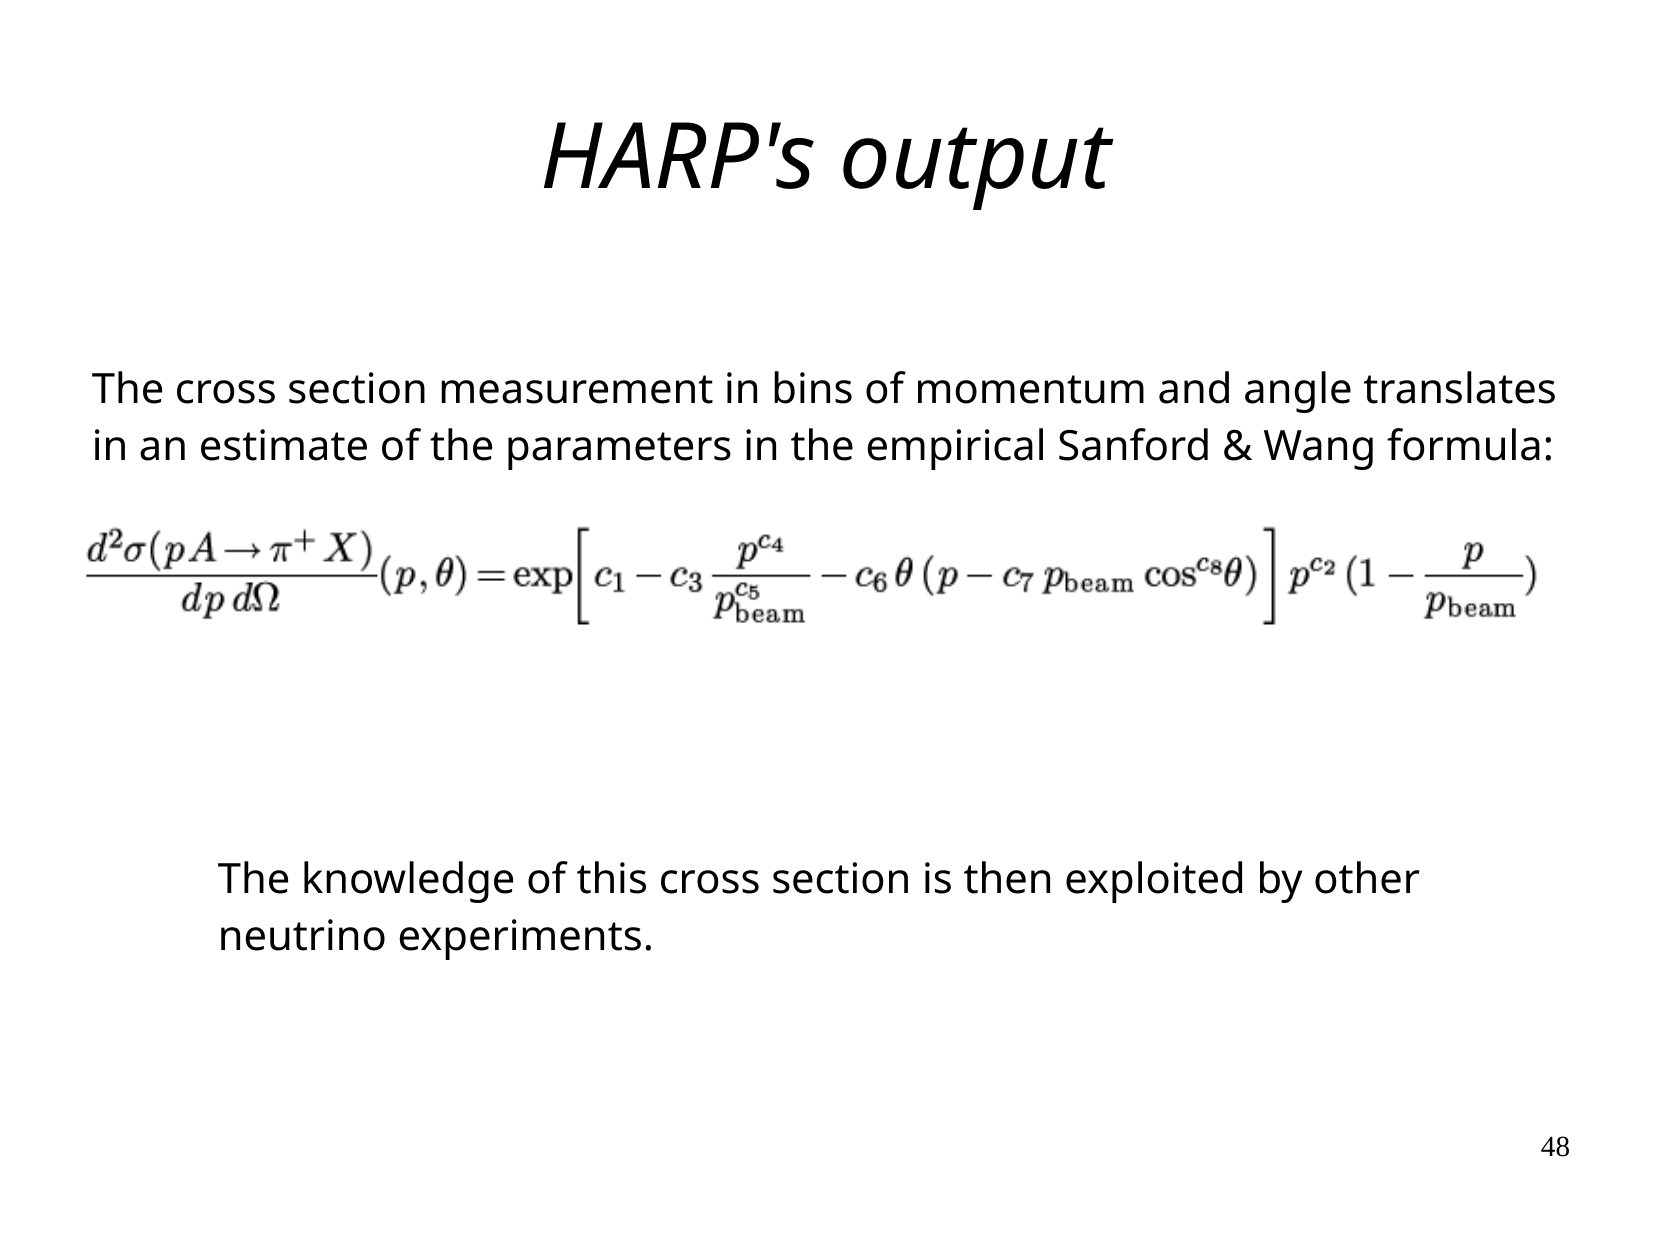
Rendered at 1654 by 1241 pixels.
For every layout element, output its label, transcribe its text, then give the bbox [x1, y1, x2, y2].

text_box The cross section measurement in bins of momentum and angle translates in an estimate of the parameters in the empirical Sanford & Wang formula: [77, 351, 1488, 467]
title HARP's output [82, 56, 1571, 250]
text_box The knowledge of this cross section is then exploited by other neutrino experiments. [203, 841, 1524, 957]
picture [66, 497, 1567, 665]
